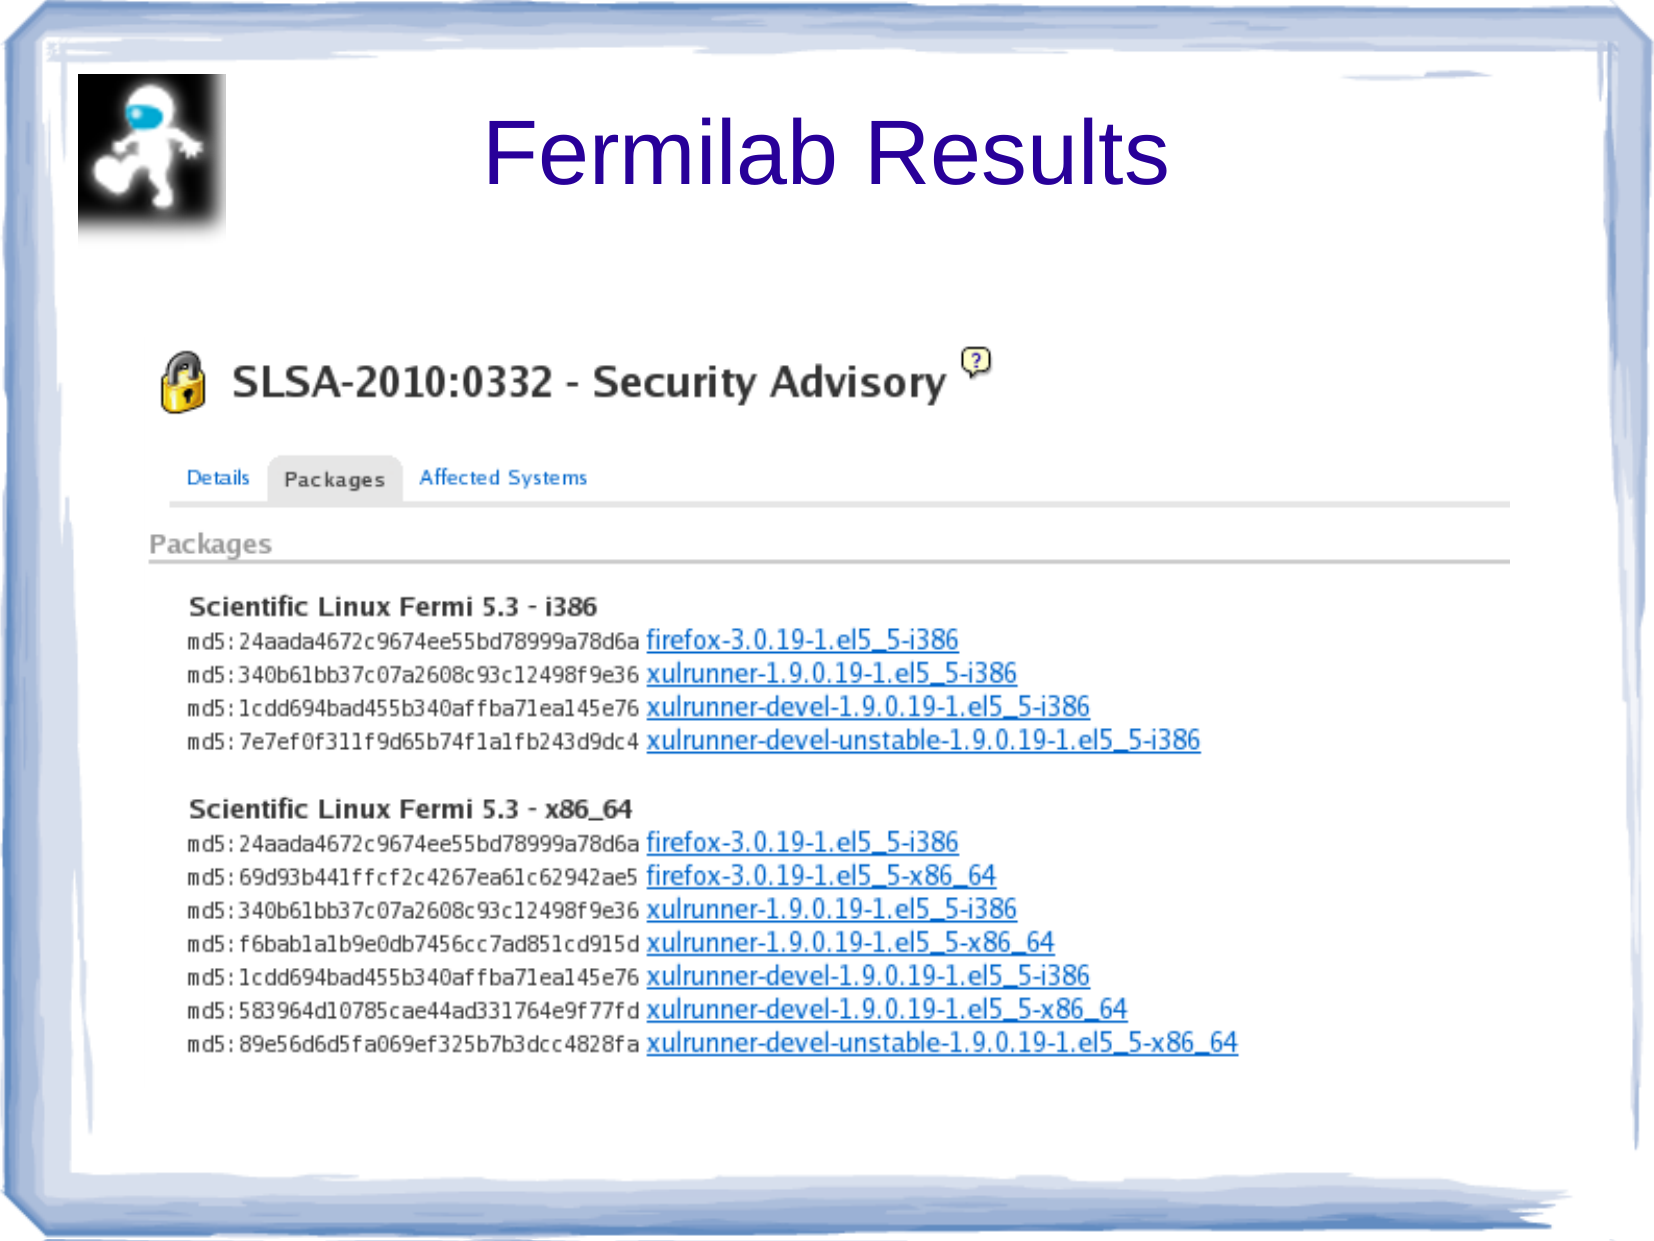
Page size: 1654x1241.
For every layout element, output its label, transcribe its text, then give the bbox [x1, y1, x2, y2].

title Fermilab Results [82, 49, 1571, 257]
picture [0, 0, 1654, 1241]
